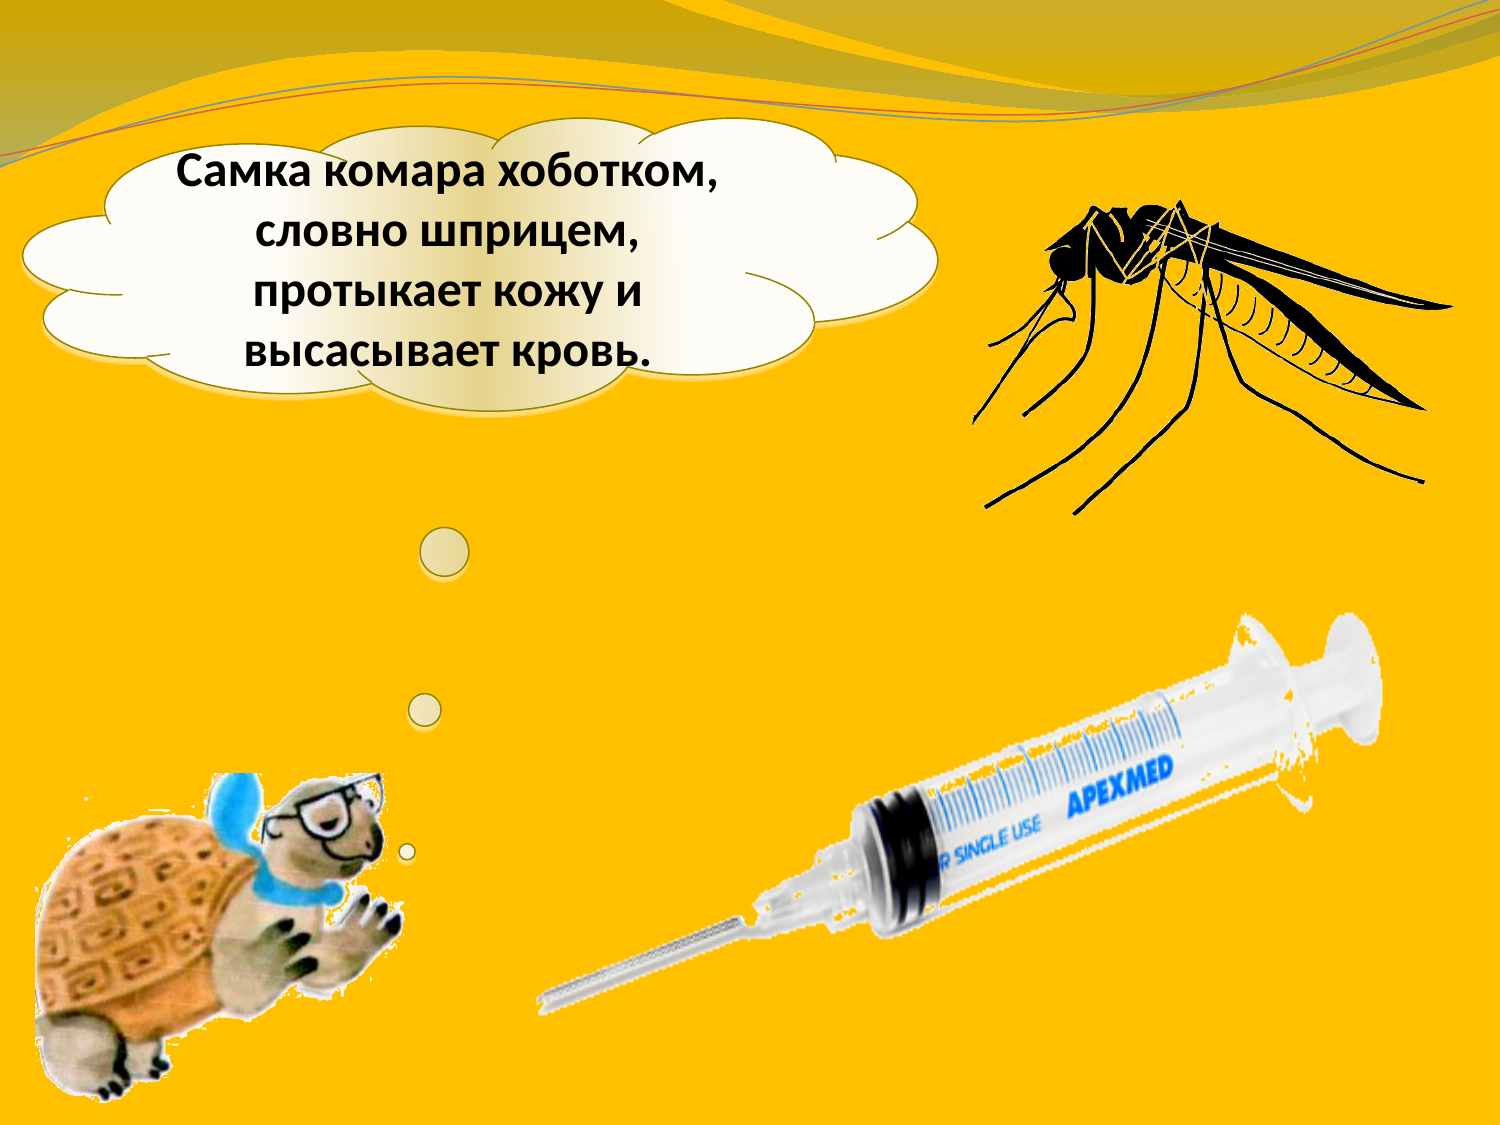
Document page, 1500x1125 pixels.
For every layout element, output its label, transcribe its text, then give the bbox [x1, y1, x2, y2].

picture [35, 773, 411, 1110]
picture [972, 199, 1454, 516]
text_box Самка комара хоботком, словно шприцем, протыкает кожу и высасывает кровь. [420, 527, 469, 577]
picture [503, 550, 1424, 1082]
text_box Самка комара хоботком, словно шприцем, протыкает кожу и высасывает кровь. [22, 118, 938, 412]
